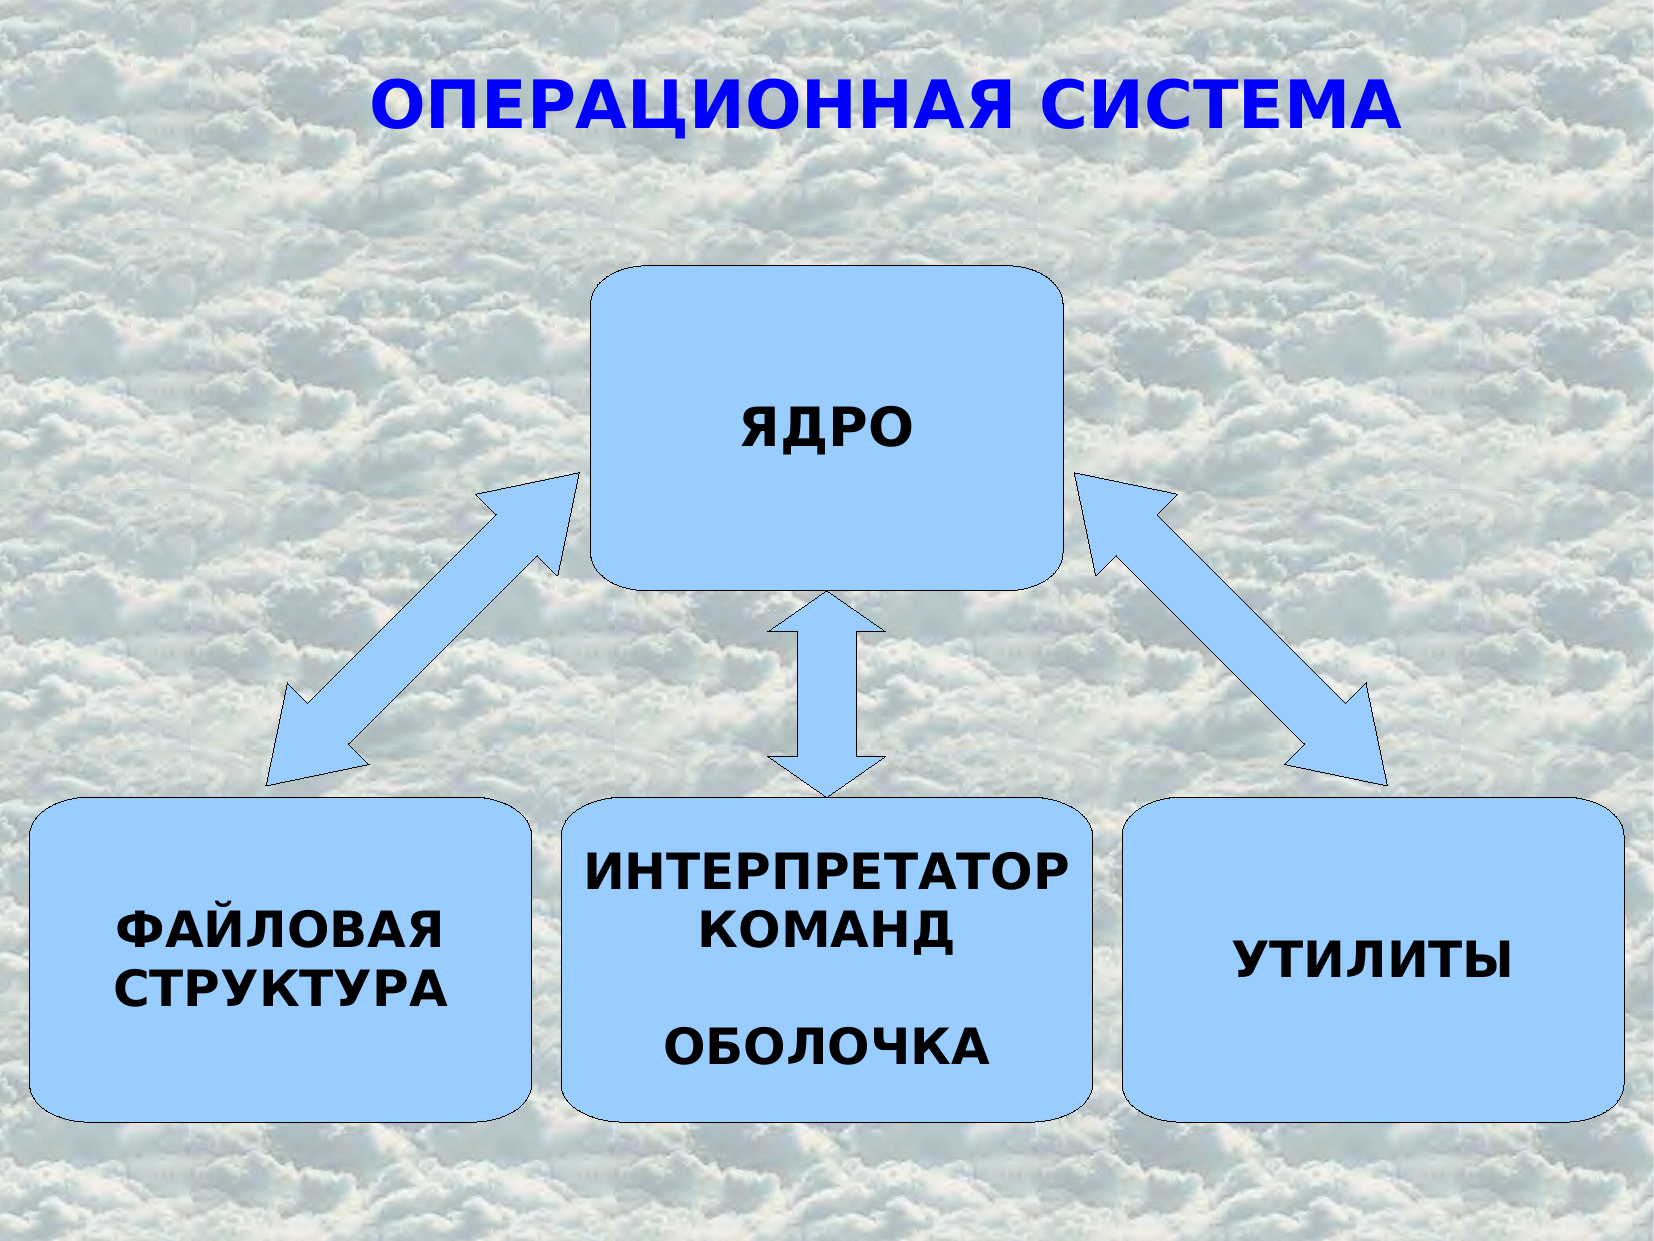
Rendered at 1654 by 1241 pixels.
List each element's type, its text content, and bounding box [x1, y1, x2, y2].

text_box [767, 590, 886, 798]
text_box [265, 472, 580, 786]
text_box ЯДРО [590, 265, 1064, 591]
text_box ФАЙЛОВАЯ СТРУКТУРА [29, 797, 532, 1123]
picture [0, 0, 1654, 1241]
text_box ИНТЕРПРЕТАТОР КОМАНД ОБОЛОЧКА [561, 797, 1093, 1123]
text_box [1074, 472, 1388, 786]
text_box УТИЛИТЫ [1122, 797, 1625, 1123]
text_box ОПЕРАЦИОННАЯ СИСТЕМА [354, 59, 1447, 152]
